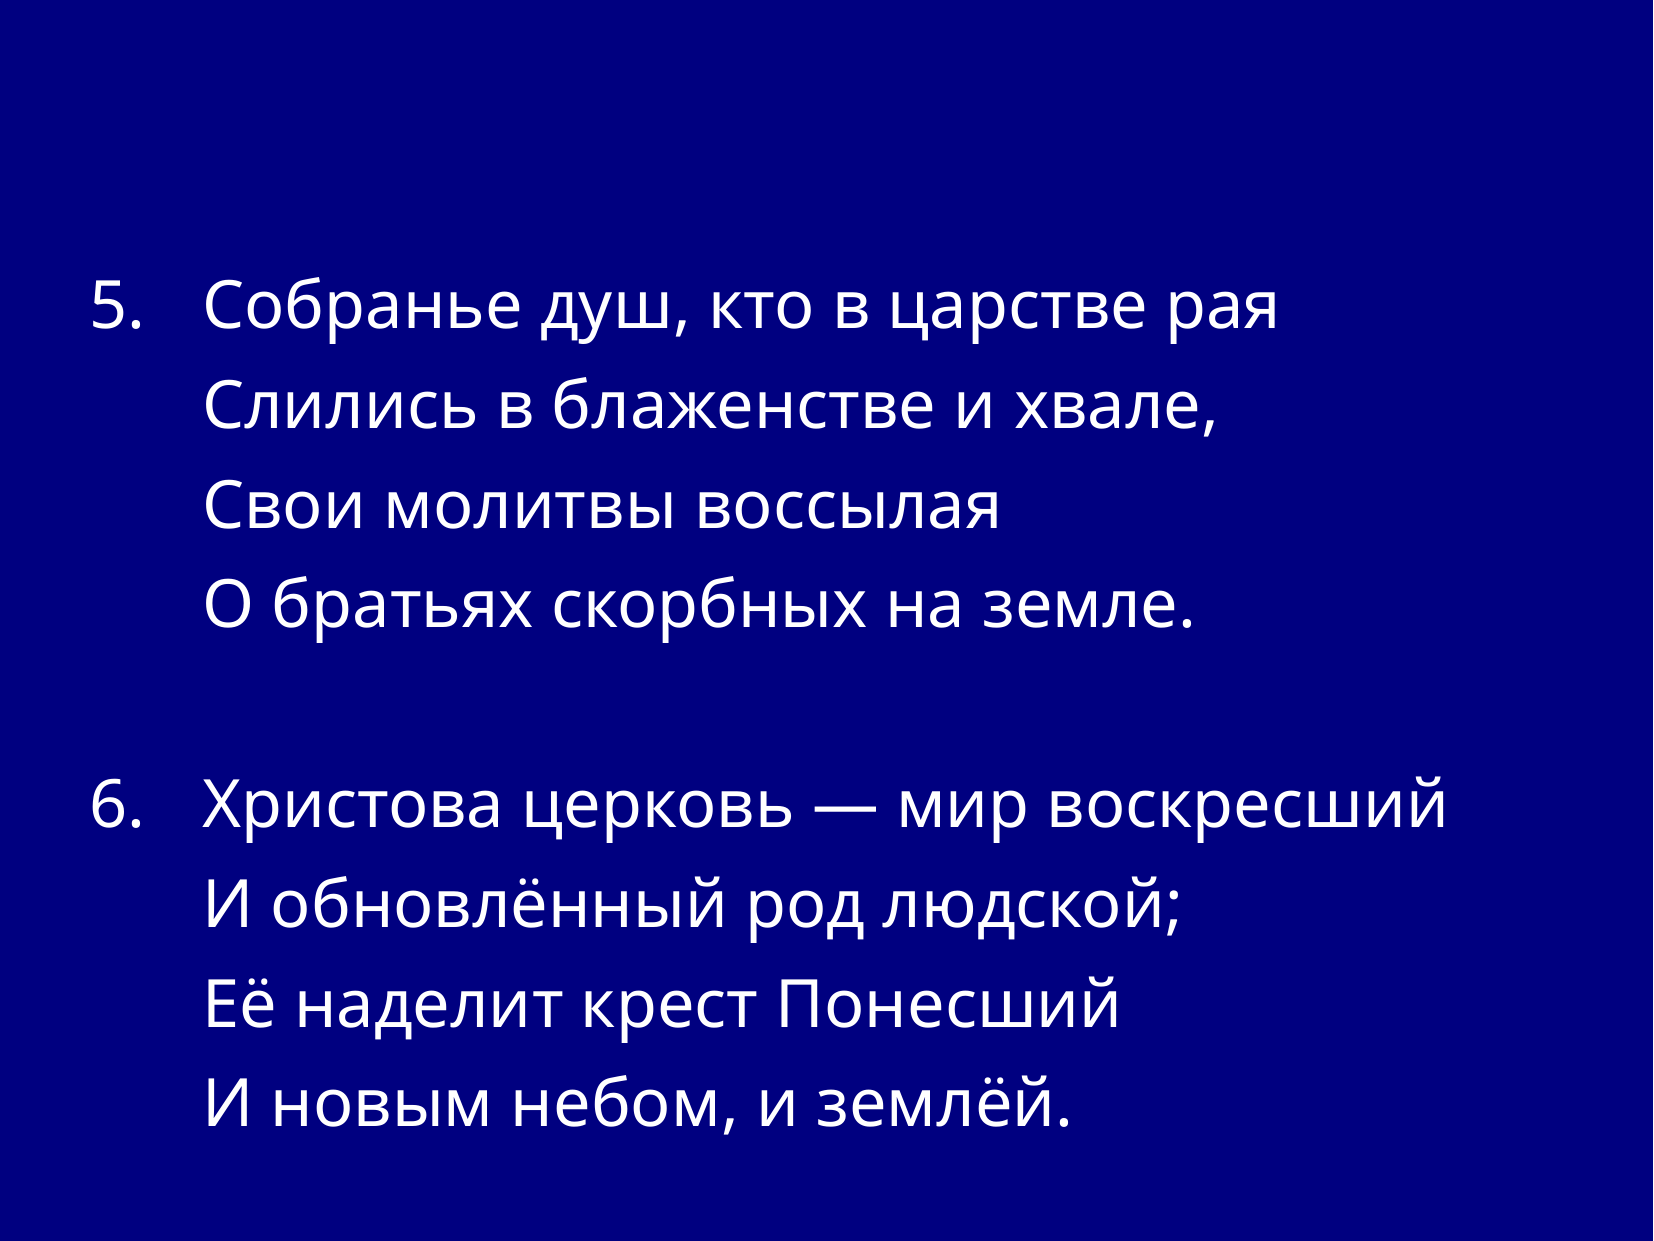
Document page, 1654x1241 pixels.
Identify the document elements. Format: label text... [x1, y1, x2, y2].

text_box 5. Собранье душ, кто в царстве рая Слились в блаженстве и хвале, Свои молитвы воссылая О братьях скорбных на земле. 6. Христова церковь — мир воскресший И обновлённый род людской; Её наделит крест Понесший И новым небом, и землёй. [75, 150, 1576, 1163]
